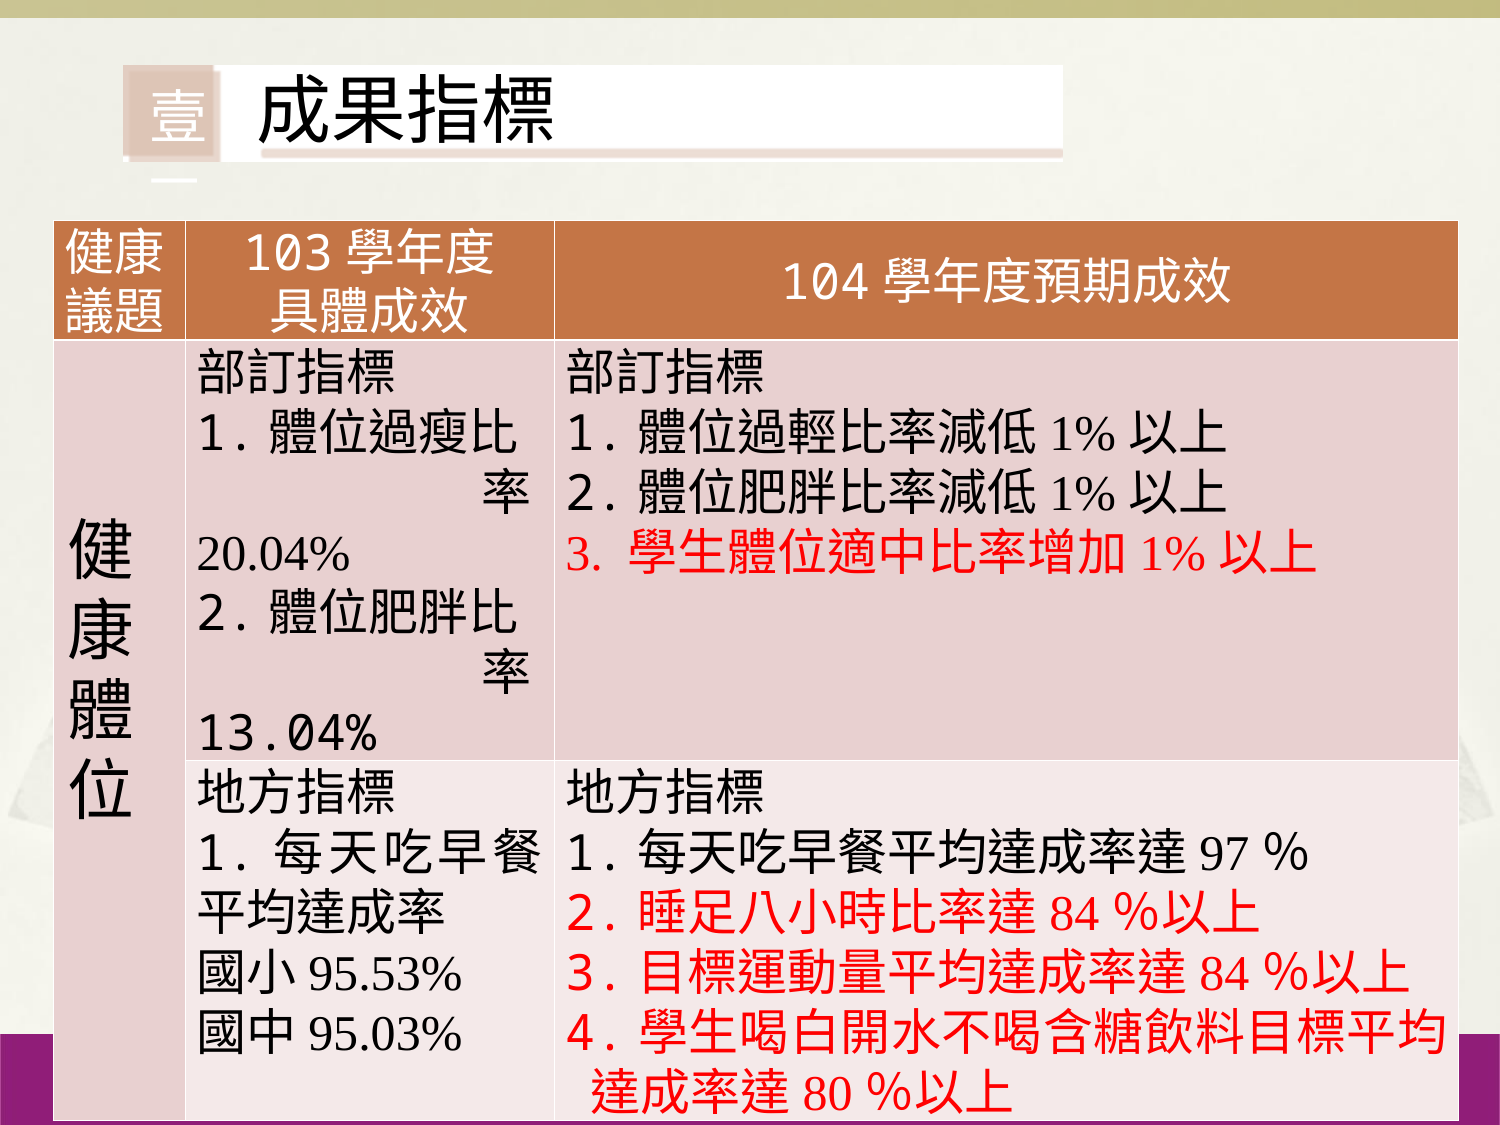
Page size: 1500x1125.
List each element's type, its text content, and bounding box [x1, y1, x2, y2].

table_cell 地方指標 1.每天吃早餐平均達成率 國小95.53% 國中95.03% [186, 761, 554, 1120]
table_cell 部訂指標 1.體位過輕比率減低1%以上 2.體位肥胖比率減低1%以上 3. 學生體位適中比率增加1%以上 [555, 341, 1458, 760]
picture [0, 18, 1500, 1125]
text_box 成果指標 [242, 54, 1377, 161]
table_cell 地方指標 1.每天吃早餐平均達成率達97％ 2.睡足八小時比率達84％以上 3.目標運動量平均達成率達84％以上 4.學生喝白開水不喝含糖飲料目標平均達成率達80％以上 [555, 761, 1458, 1120]
text_box 壹一 [164, 123, 192, 128]
table_cell 部訂指標 1.體位過瘦比 率20.04% 2.體位肥胖比 率13.04% [186, 341, 554, 760]
table_cell 健康體位 [54, 341, 185, 1120]
table_header 健康議題 [54, 221, 185, 339]
text_box 壹一 [134, 72, 199, 218]
table_header 104學年度預期成效 [555, 221, 1458, 339]
table_header 103學年度 具體成效 [186, 221, 554, 339]
text_box 壹一 [180, 96, 199, 101]
